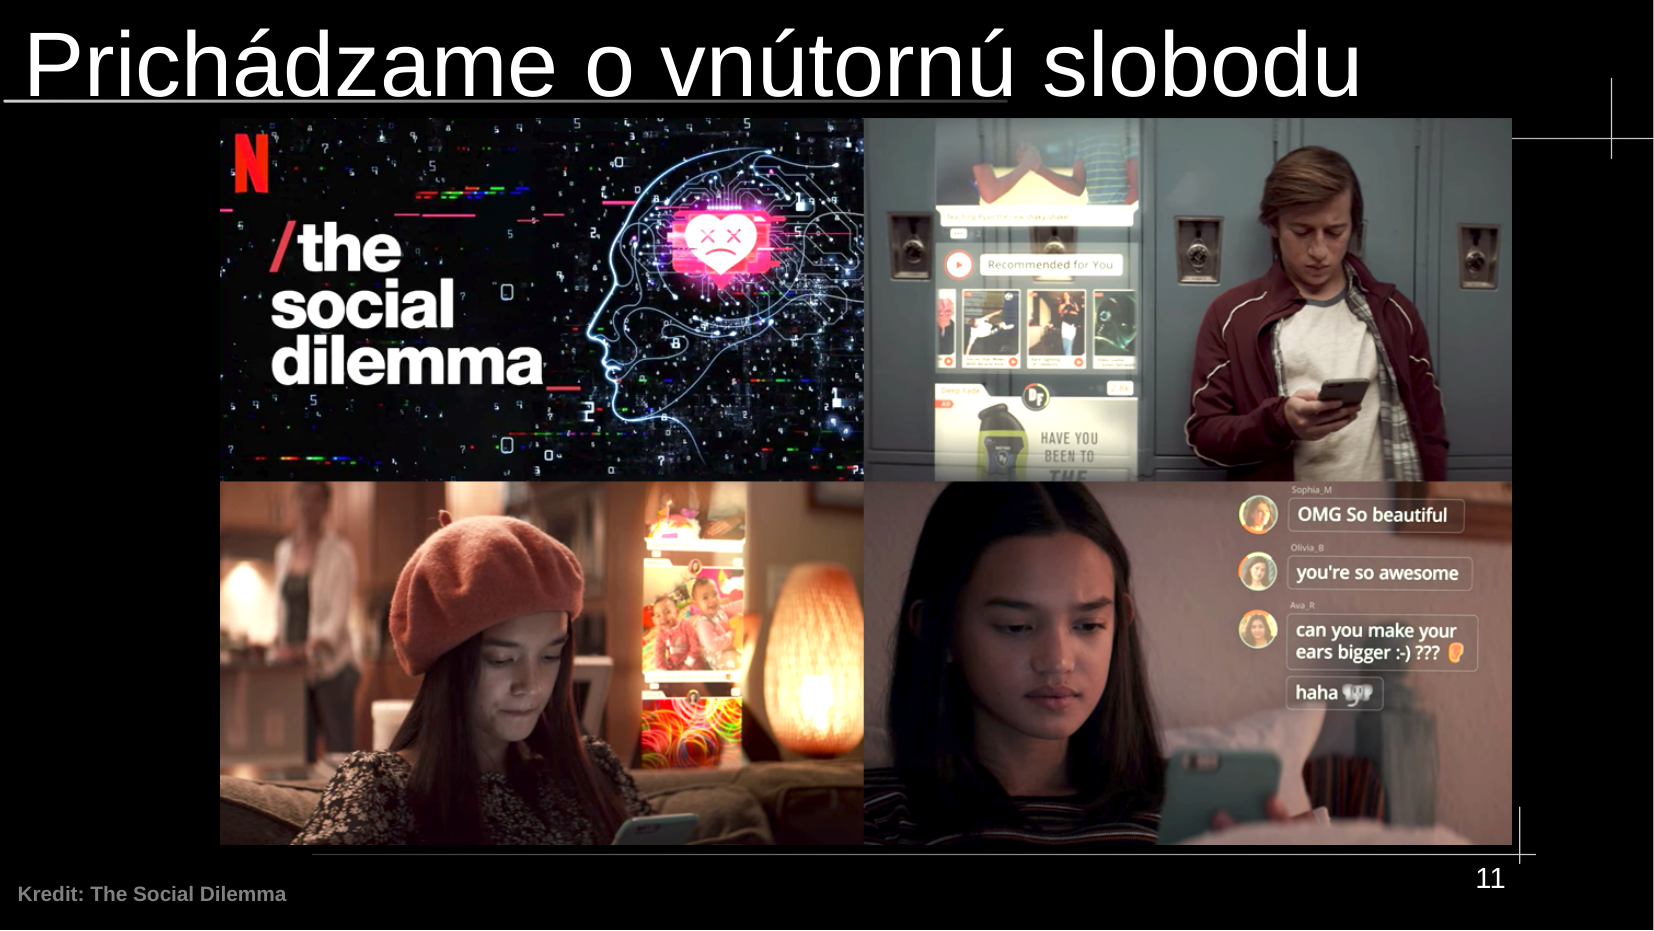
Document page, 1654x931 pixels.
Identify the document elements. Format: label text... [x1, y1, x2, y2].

title Kredit: The Social Dilemma [17, 862, 1235, 928]
title Prichádzame o vnútornú slobodu [23, 11, 1589, 119]
picture [220, 118, 1512, 845]
